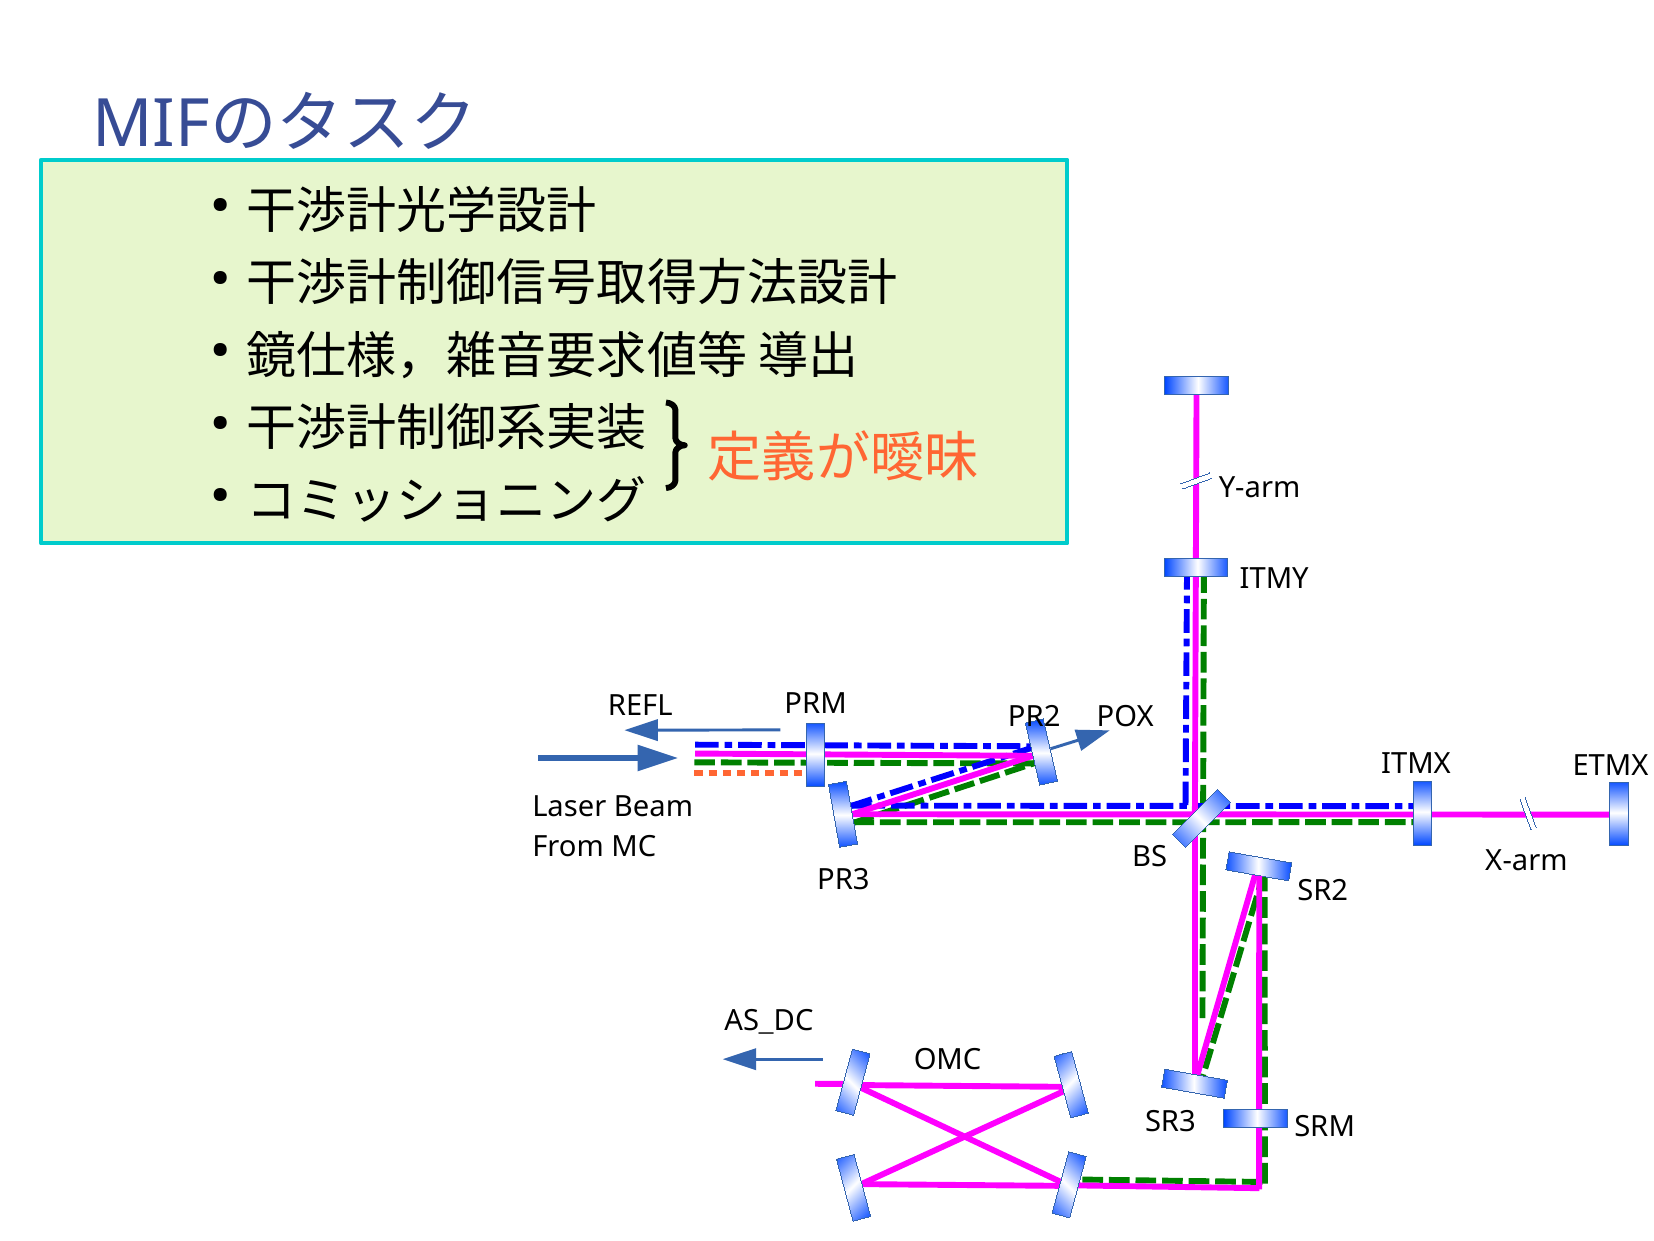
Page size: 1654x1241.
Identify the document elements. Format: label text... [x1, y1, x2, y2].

text_box [828, 781, 858, 848]
text_box OMC [899, 1030, 1036, 1085]
text_box ITMX [1366, 734, 1477, 789]
text_box [1520, 798, 1536, 830]
text_box [835, 1049, 870, 1116]
text_box [1161, 1069, 1228, 1099]
text_box [1178, 789, 1231, 828]
text_box [1054, 1051, 1089, 1118]
text_box X-arm [1470, 831, 1583, 886]
text_box PRM [769, 675, 878, 730]
text_box [1180, 475, 1204, 488]
text_box [1052, 1151, 1087, 1218]
text_box SR3 [1130, 1093, 1217, 1148]
text_box PR3 [802, 850, 892, 905]
text_box 干渉計光学設計 干渉計制御信号取得方法設計 鏡仕様，雑音要求値等 導出 干渉計制御系実装 コミッショニング [40, 159, 1068, 544]
text_box ETMX [1557, 736, 1654, 791]
text_box [1225, 851, 1282, 880]
text_box [836, 1154, 871, 1222]
text_box SRM [1279, 1097, 1381, 1152]
text_box MIFのタスク [77, 61, 940, 158]
text_box 定義が曖昧 [692, 406, 994, 488]
text_box SR2 [1282, 861, 1379, 916]
text_box Y-arm [1204, 459, 1316, 514]
text_box [1223, 1109, 1288, 1128]
text_box BS [1117, 828, 1206, 883]
text_box AS_DC [709, 992, 837, 1047]
text_box ITMY [1224, 549, 1335, 604]
text_box REFL [593, 677, 702, 732]
text_box POX [1081, 687, 1179, 742]
text_box Laser Beam From MC [517, 777, 706, 872]
text_box [1609, 791, 1629, 846]
text_box [1413, 789, 1432, 846]
text_box PR2 [993, 687, 1081, 742]
text_box [1164, 376, 1229, 395]
text_box [1164, 558, 1224, 577]
text_box [806, 730, 825, 787]
text_box [1029, 742, 1058, 786]
